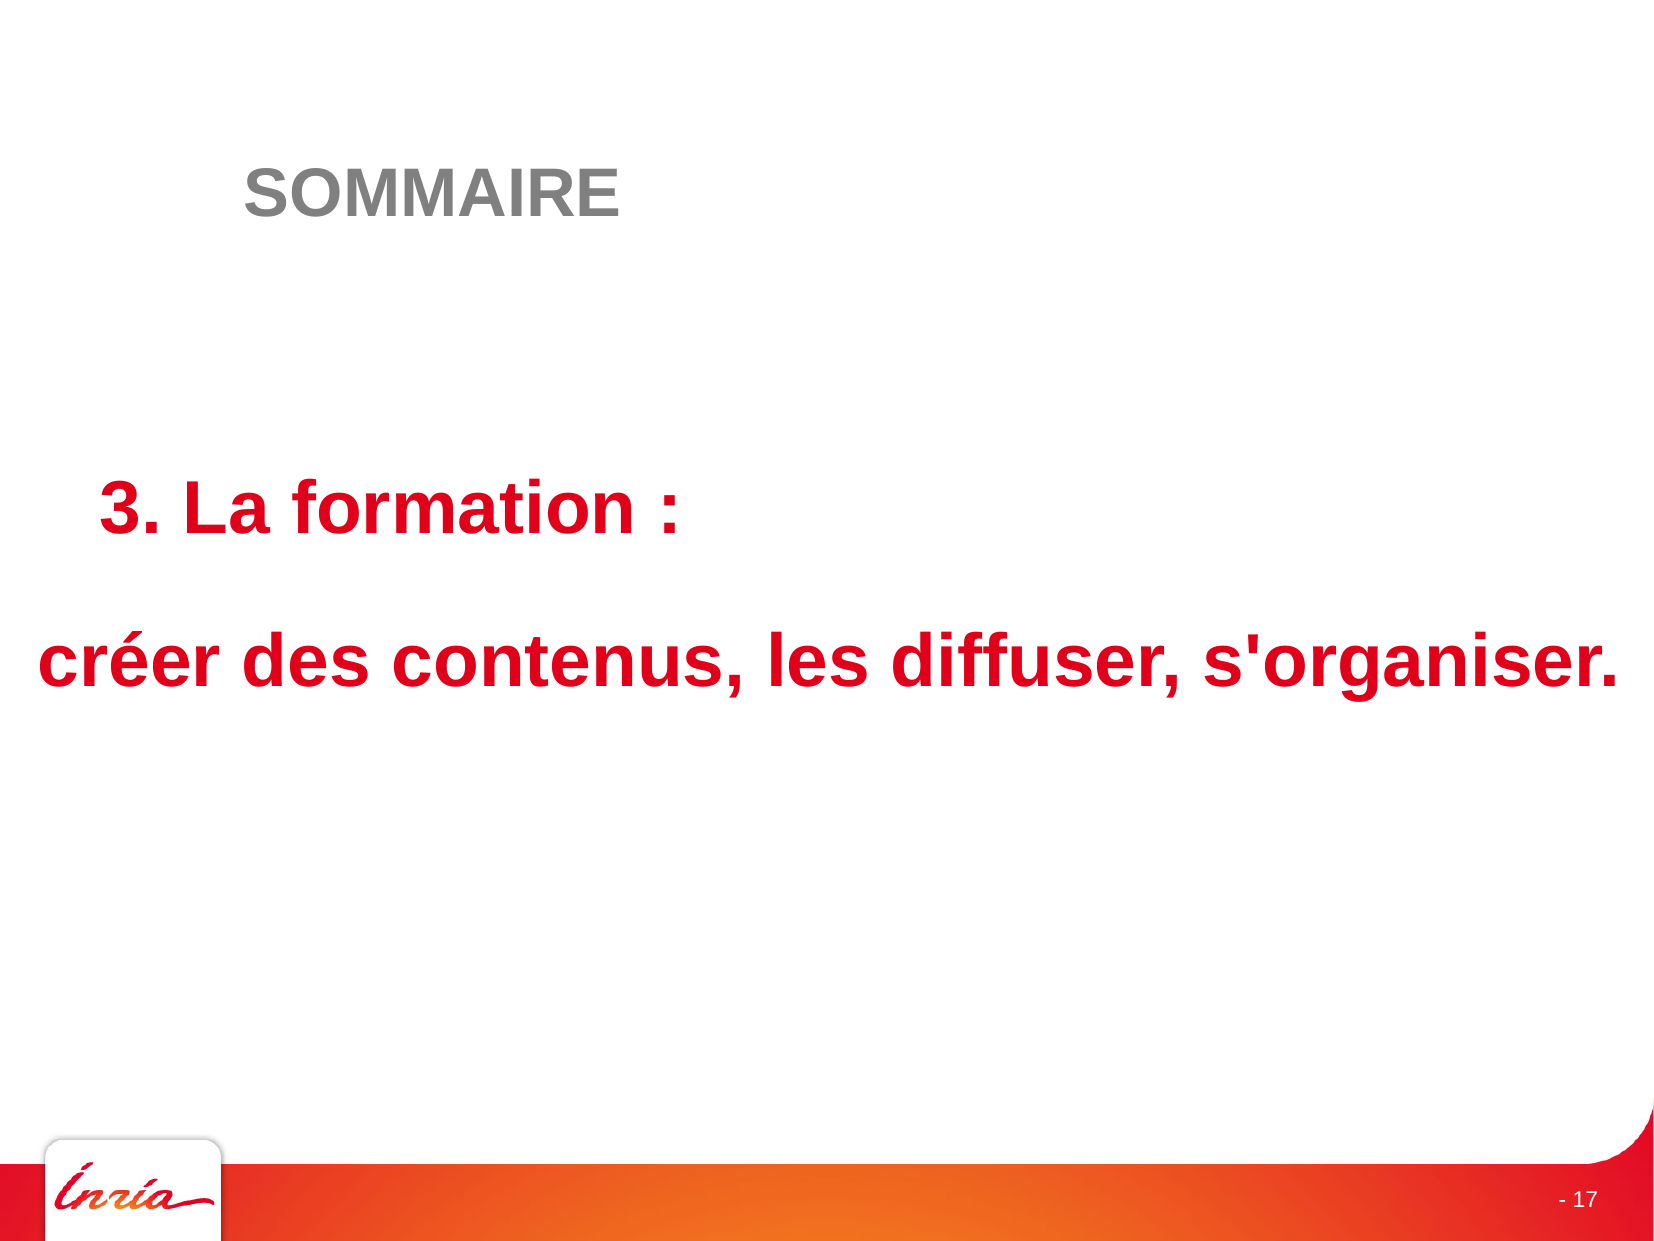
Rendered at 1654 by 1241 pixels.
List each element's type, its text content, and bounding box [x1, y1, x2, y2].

picture [0, 0, 1654, 1241]
slide_number - <number> [1558, 1173, 1654, 1223]
title SOMMAIRE [244, 85, 1608, 293]
list 3. La formation : créer des contenus, les diffuser, s'organiser. [37, 395, 1654, 993]
